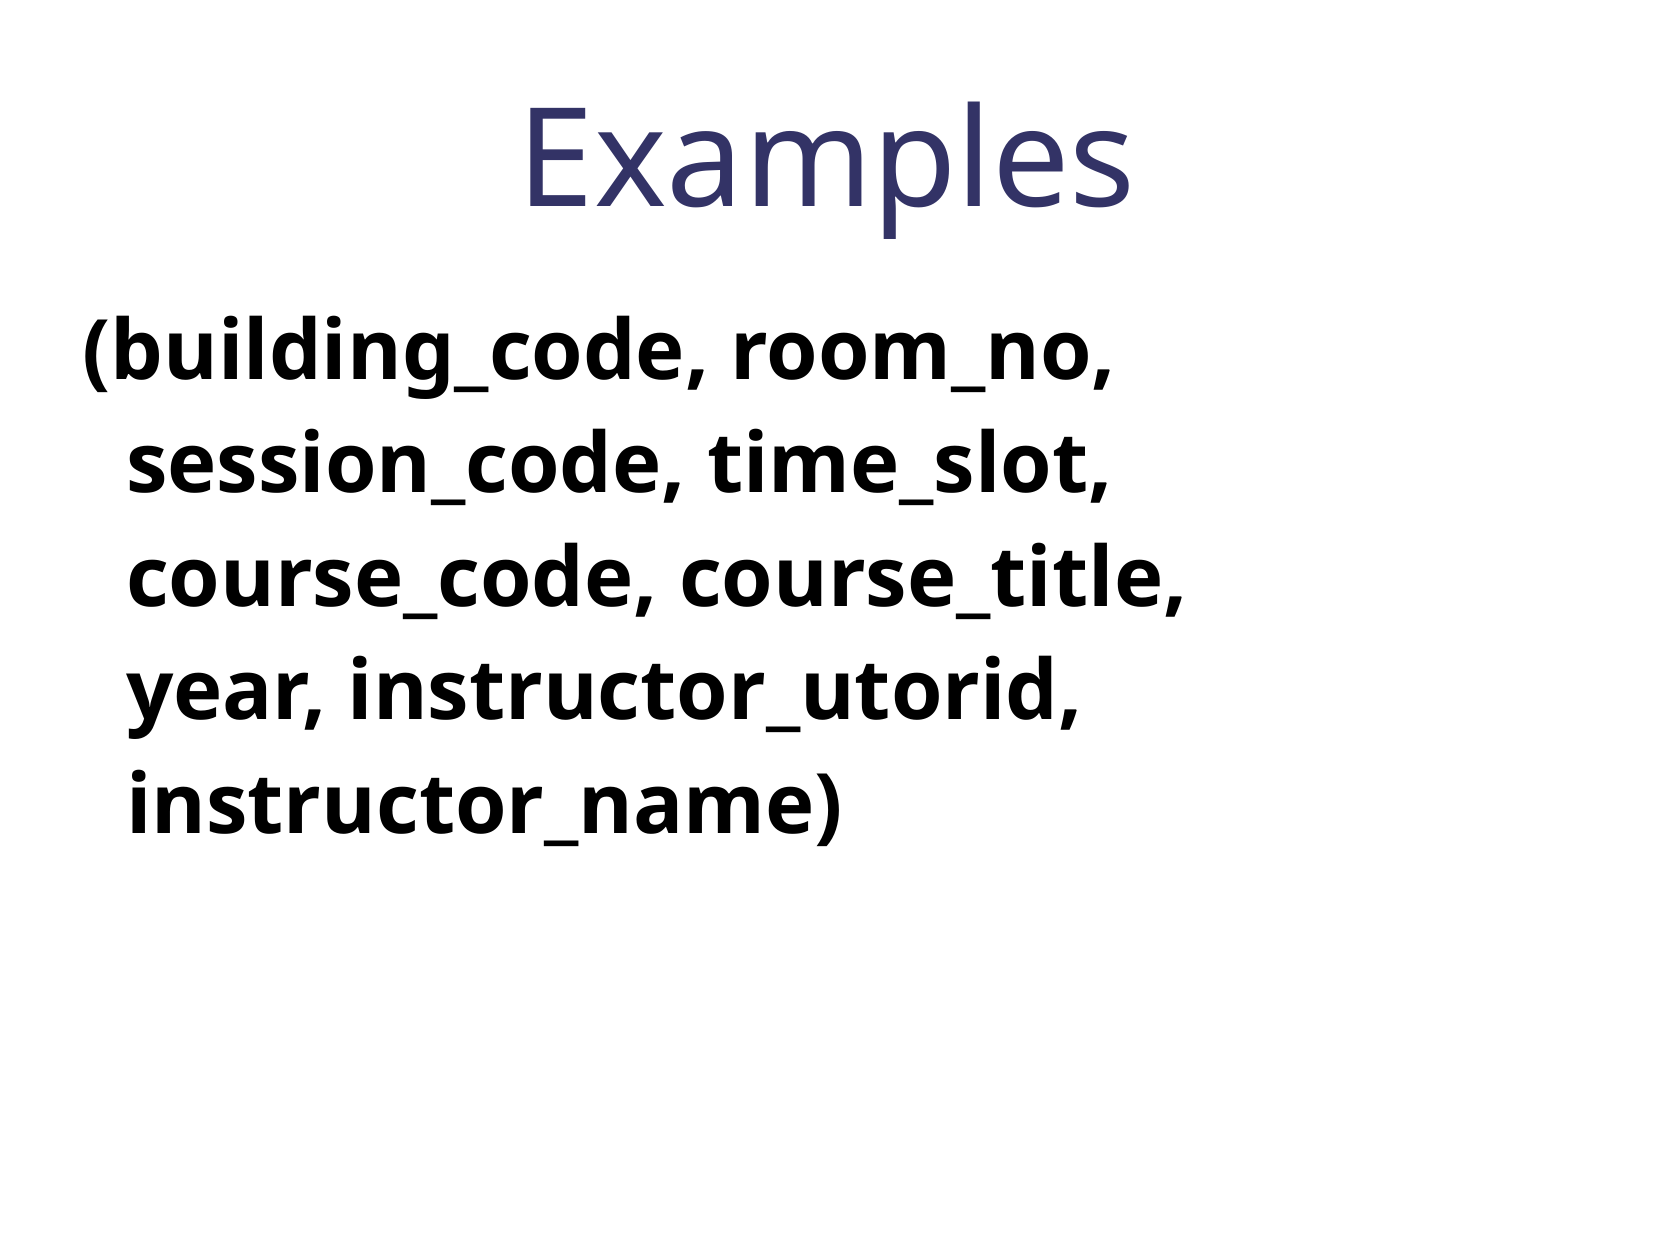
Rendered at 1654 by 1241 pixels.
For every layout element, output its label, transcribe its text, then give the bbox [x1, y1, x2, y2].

subtitle (building_code, room_no, session_code, time_slot, course_code, course_title, year, instructor_utorid, instructor_name) [82, 290, 1654, 1109]
title Examples [82, 49, 1571, 257]
